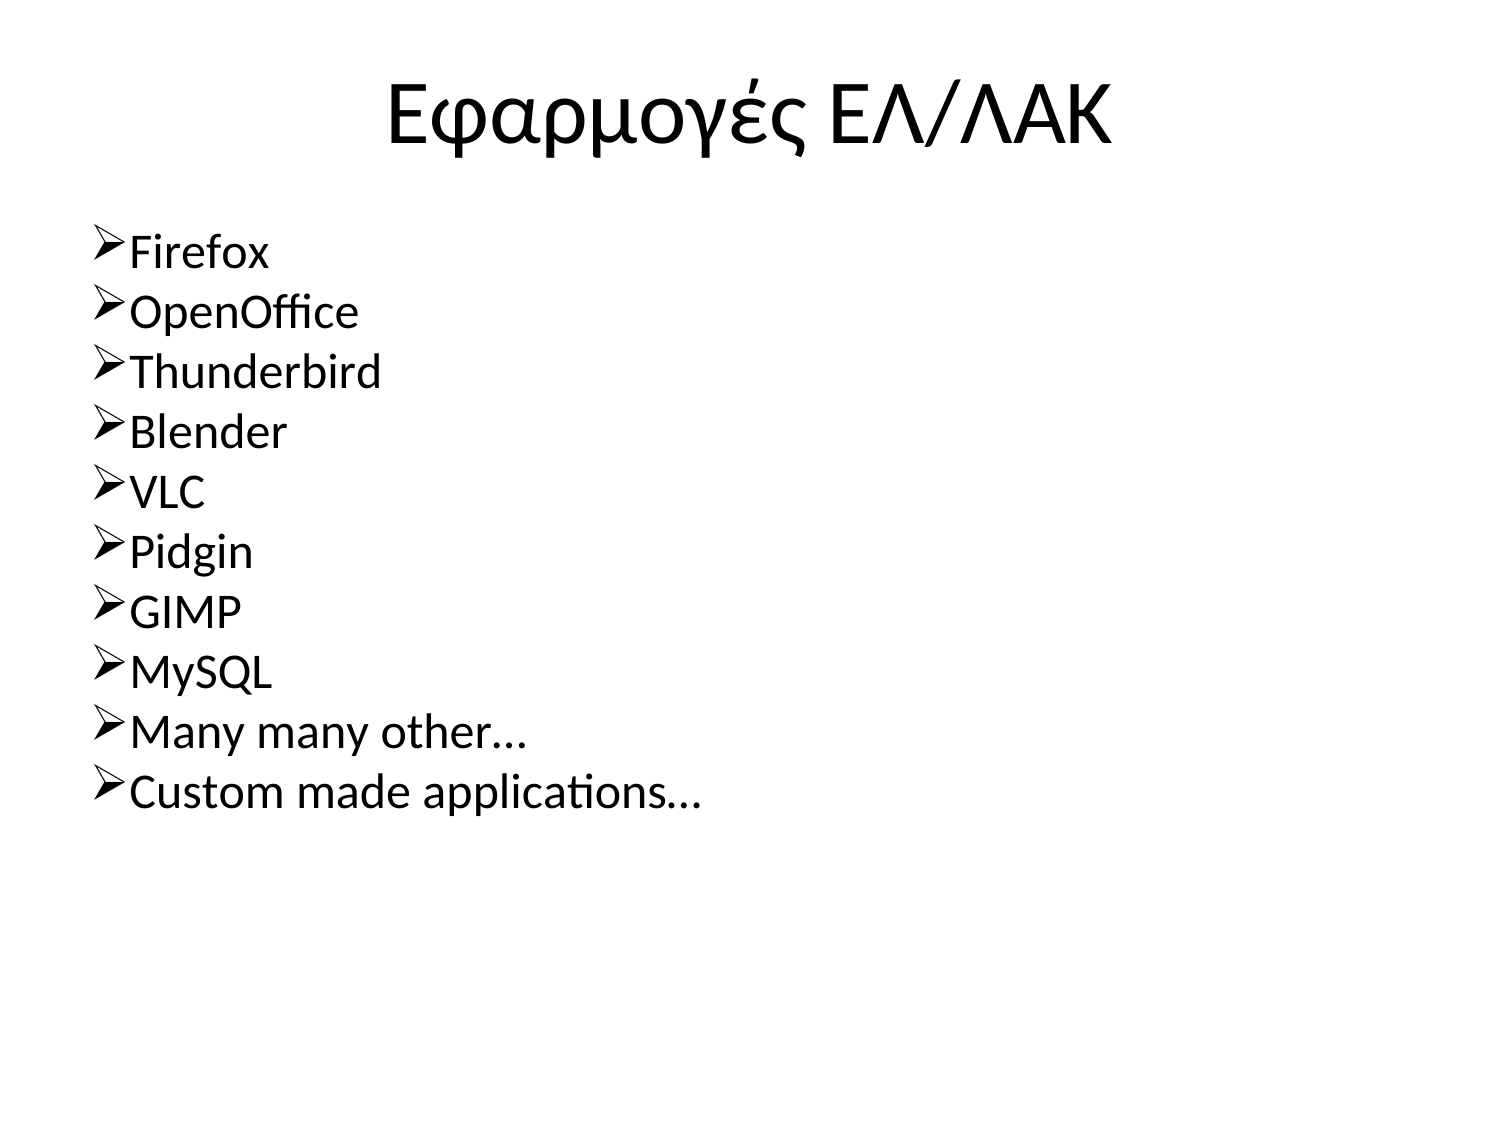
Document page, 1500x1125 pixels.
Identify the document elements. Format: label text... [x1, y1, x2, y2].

text_box Firefox OpenOffice Thunderbird Blender VLC Pidgin GIMP MySQL Many many other… Custom made applications… [75, 210, 1426, 954]
text_box Εφαρμογές ΕΛ/ΛΑΚ [75, 45, 1426, 210]
